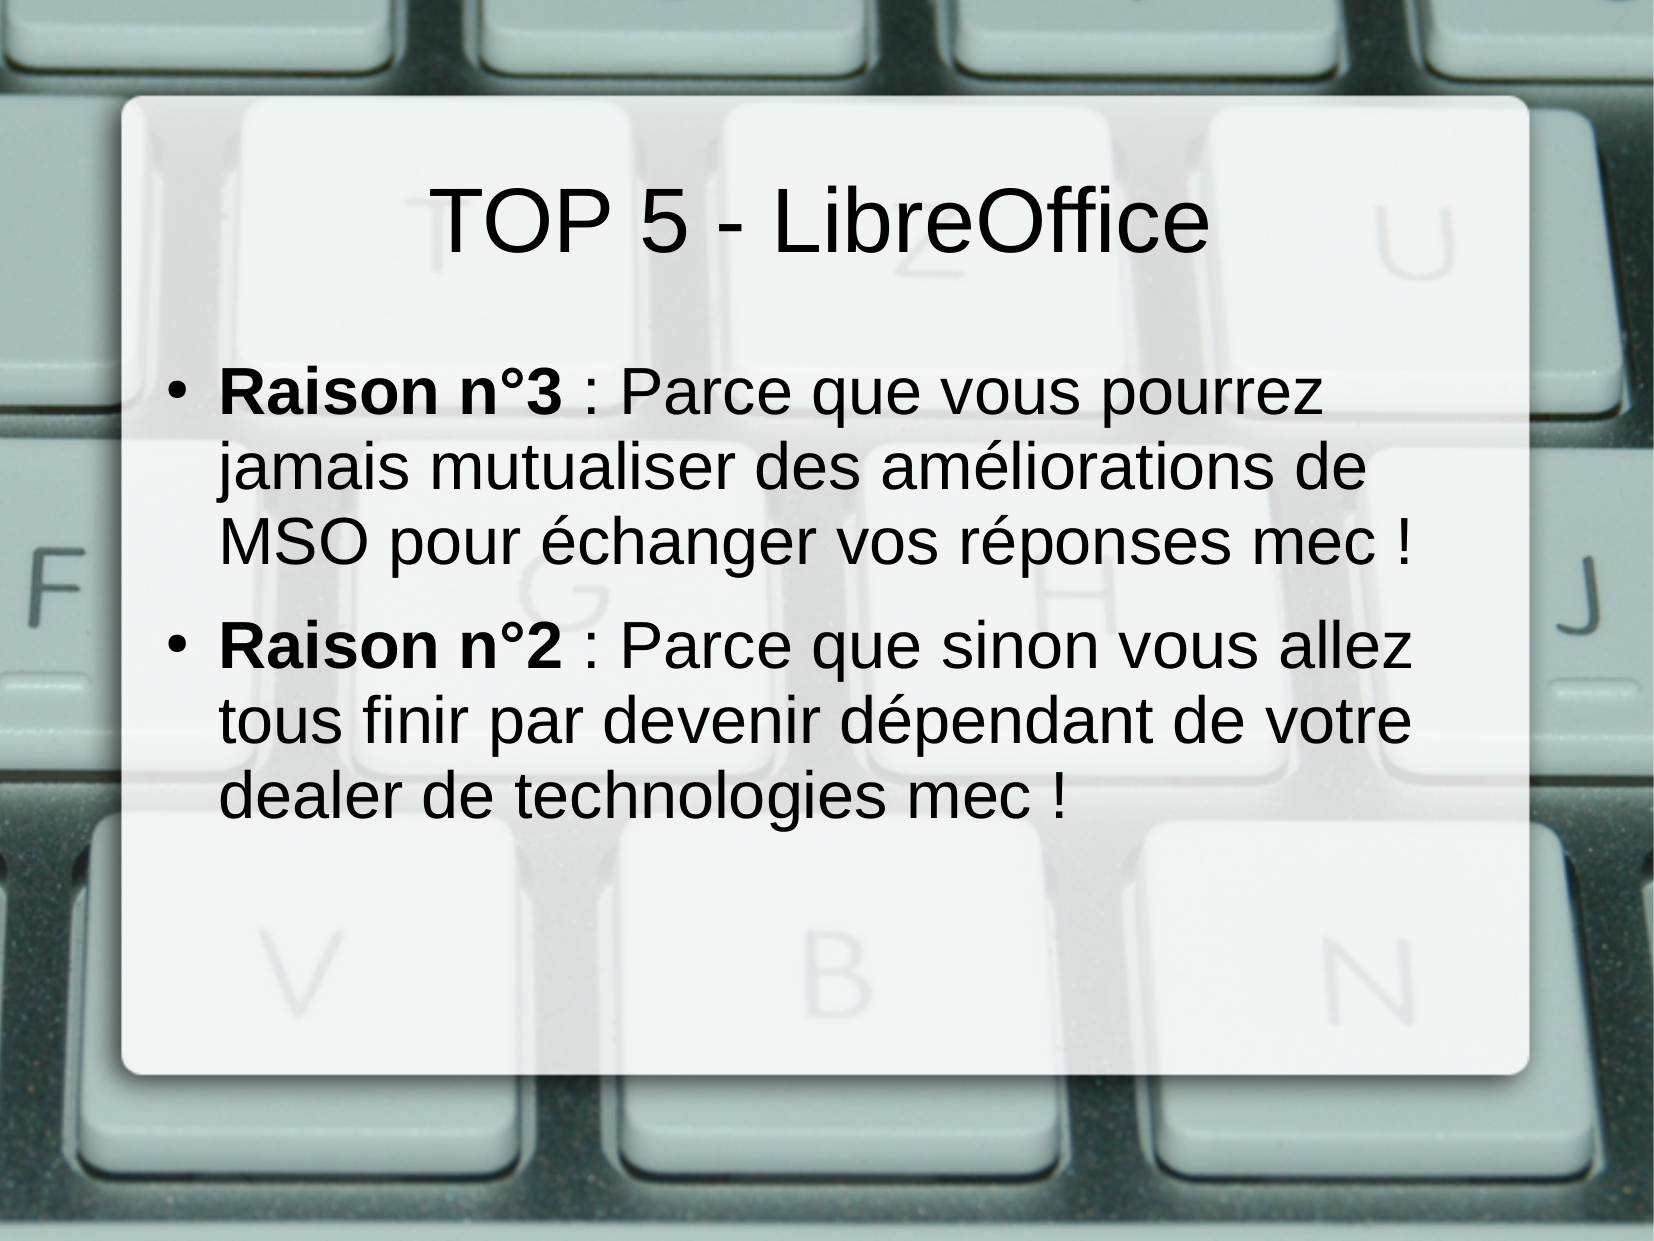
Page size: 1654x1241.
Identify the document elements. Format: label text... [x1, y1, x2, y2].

list Raison n°3 : Parce que vous pourrez jamais mutualiser des améliorations de MSO pour échanger vos réponses mec ! Raison n°2 : Parce que sinon vous allez tous finir par devenir dépendant de votre dealer de technologies mec ! [147, 354, 1506, 1074]
title TOP 5 - LibreOffice [135, 117, 1506, 325]
picture [0, 0, 1654, 1241]
